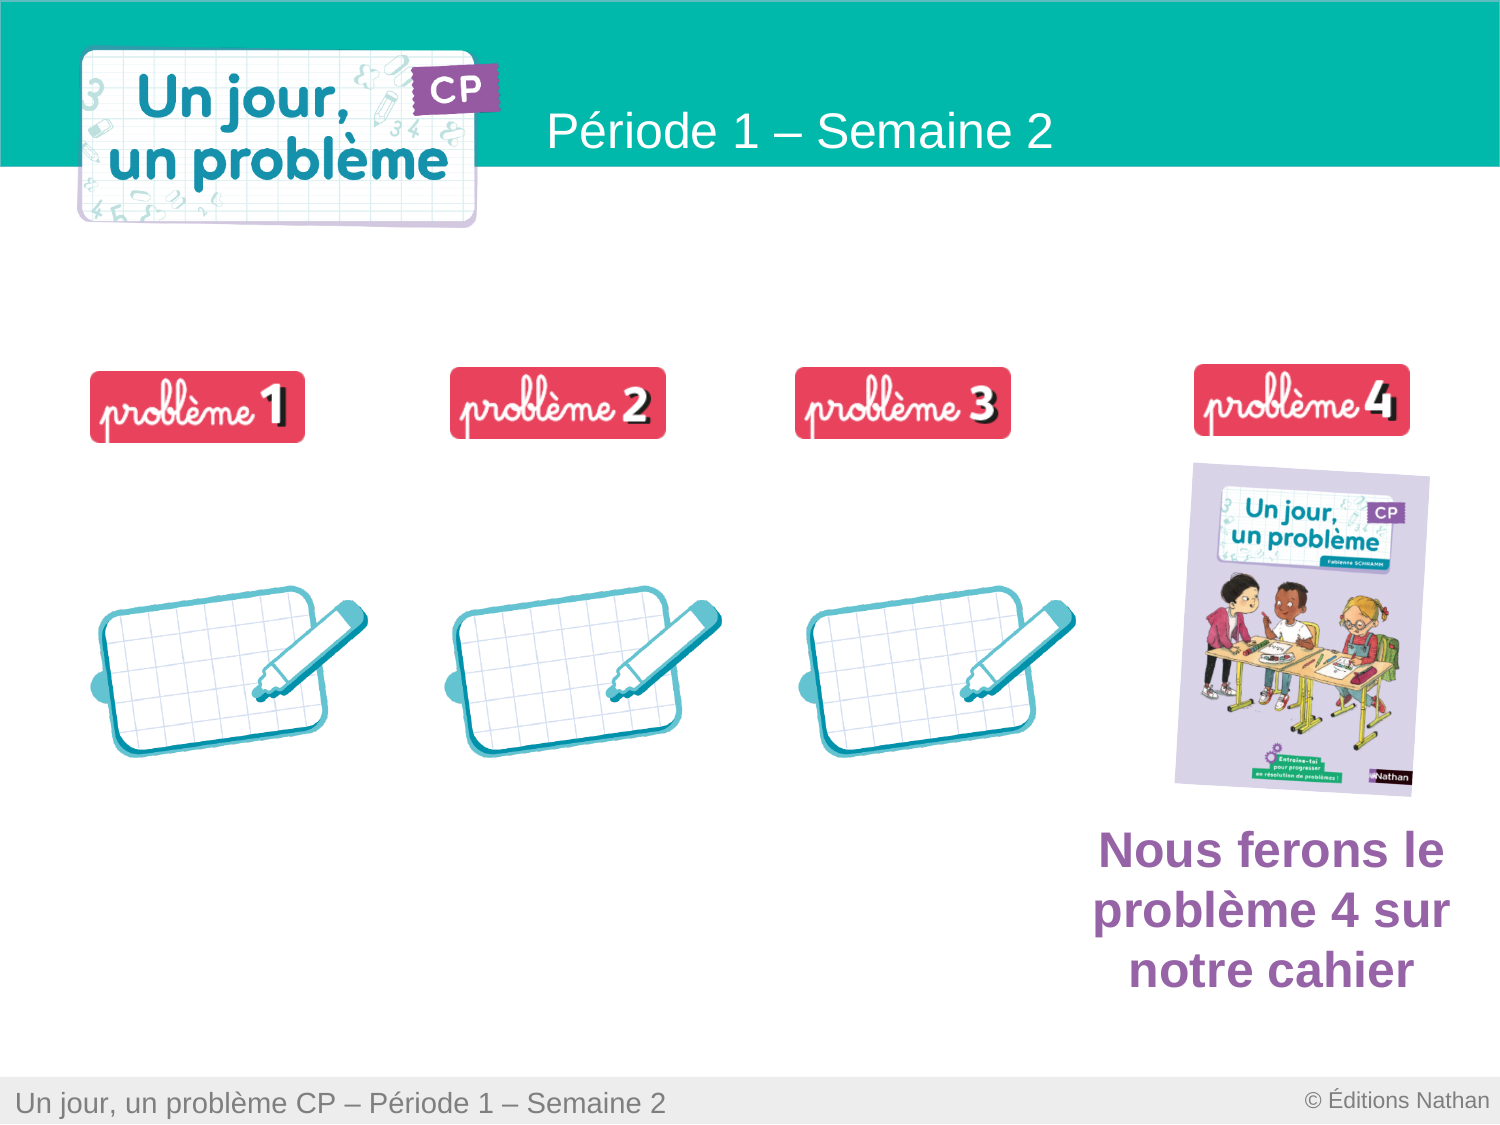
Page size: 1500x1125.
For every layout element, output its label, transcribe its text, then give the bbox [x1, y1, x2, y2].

text_box © Éditions Nathan [1290, 1078, 1500, 1122]
picture [444, 585, 722, 758]
picture [90, 585, 368, 758]
picture [1174, 462, 1430, 797]
picture [795, 367, 1011, 439]
picture [1194, 364, 1410, 436]
picture [90, 371, 305, 443]
text_box Période 1 – Semaine 2 [0, 1, 1500, 167]
text_box Nous ferons le problème 4 sur notre cahier [1064, 809, 1480, 1005]
picture [798, 585, 1076, 758]
picture [77, 45, 501, 228]
text_box Un jour, un problème CP – Période 1 – Semaine 2 [0, 1076, 1500, 1124]
picture [450, 367, 666, 439]
